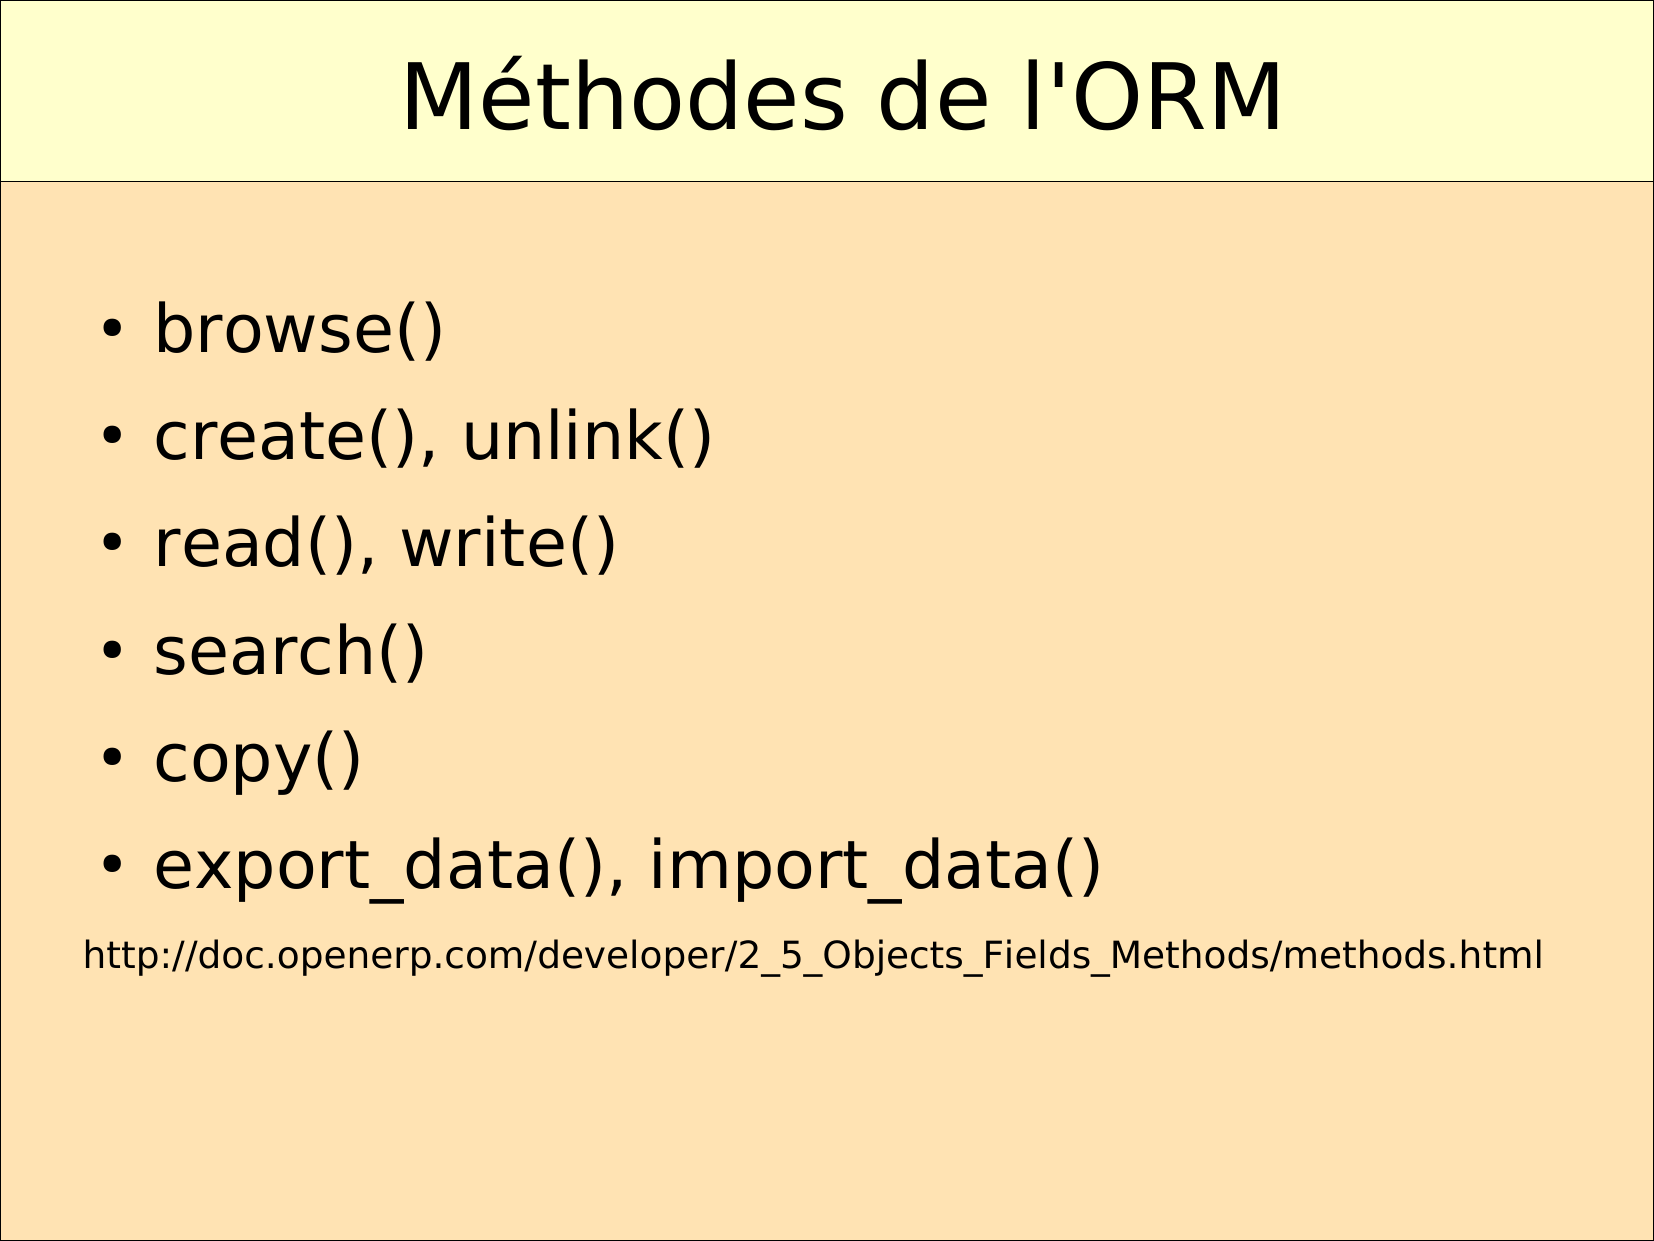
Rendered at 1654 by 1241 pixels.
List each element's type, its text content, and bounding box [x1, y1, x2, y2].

list browse() create(), unlink() read(), write() search() copy() export_data(), import_data() http://doc.openerp.com/developer/2_5_Objects_Fields_Methods/methods.html [82, 290, 1571, 1094]
title Méthodes de l'ORM [135, 44, 1552, 151]
